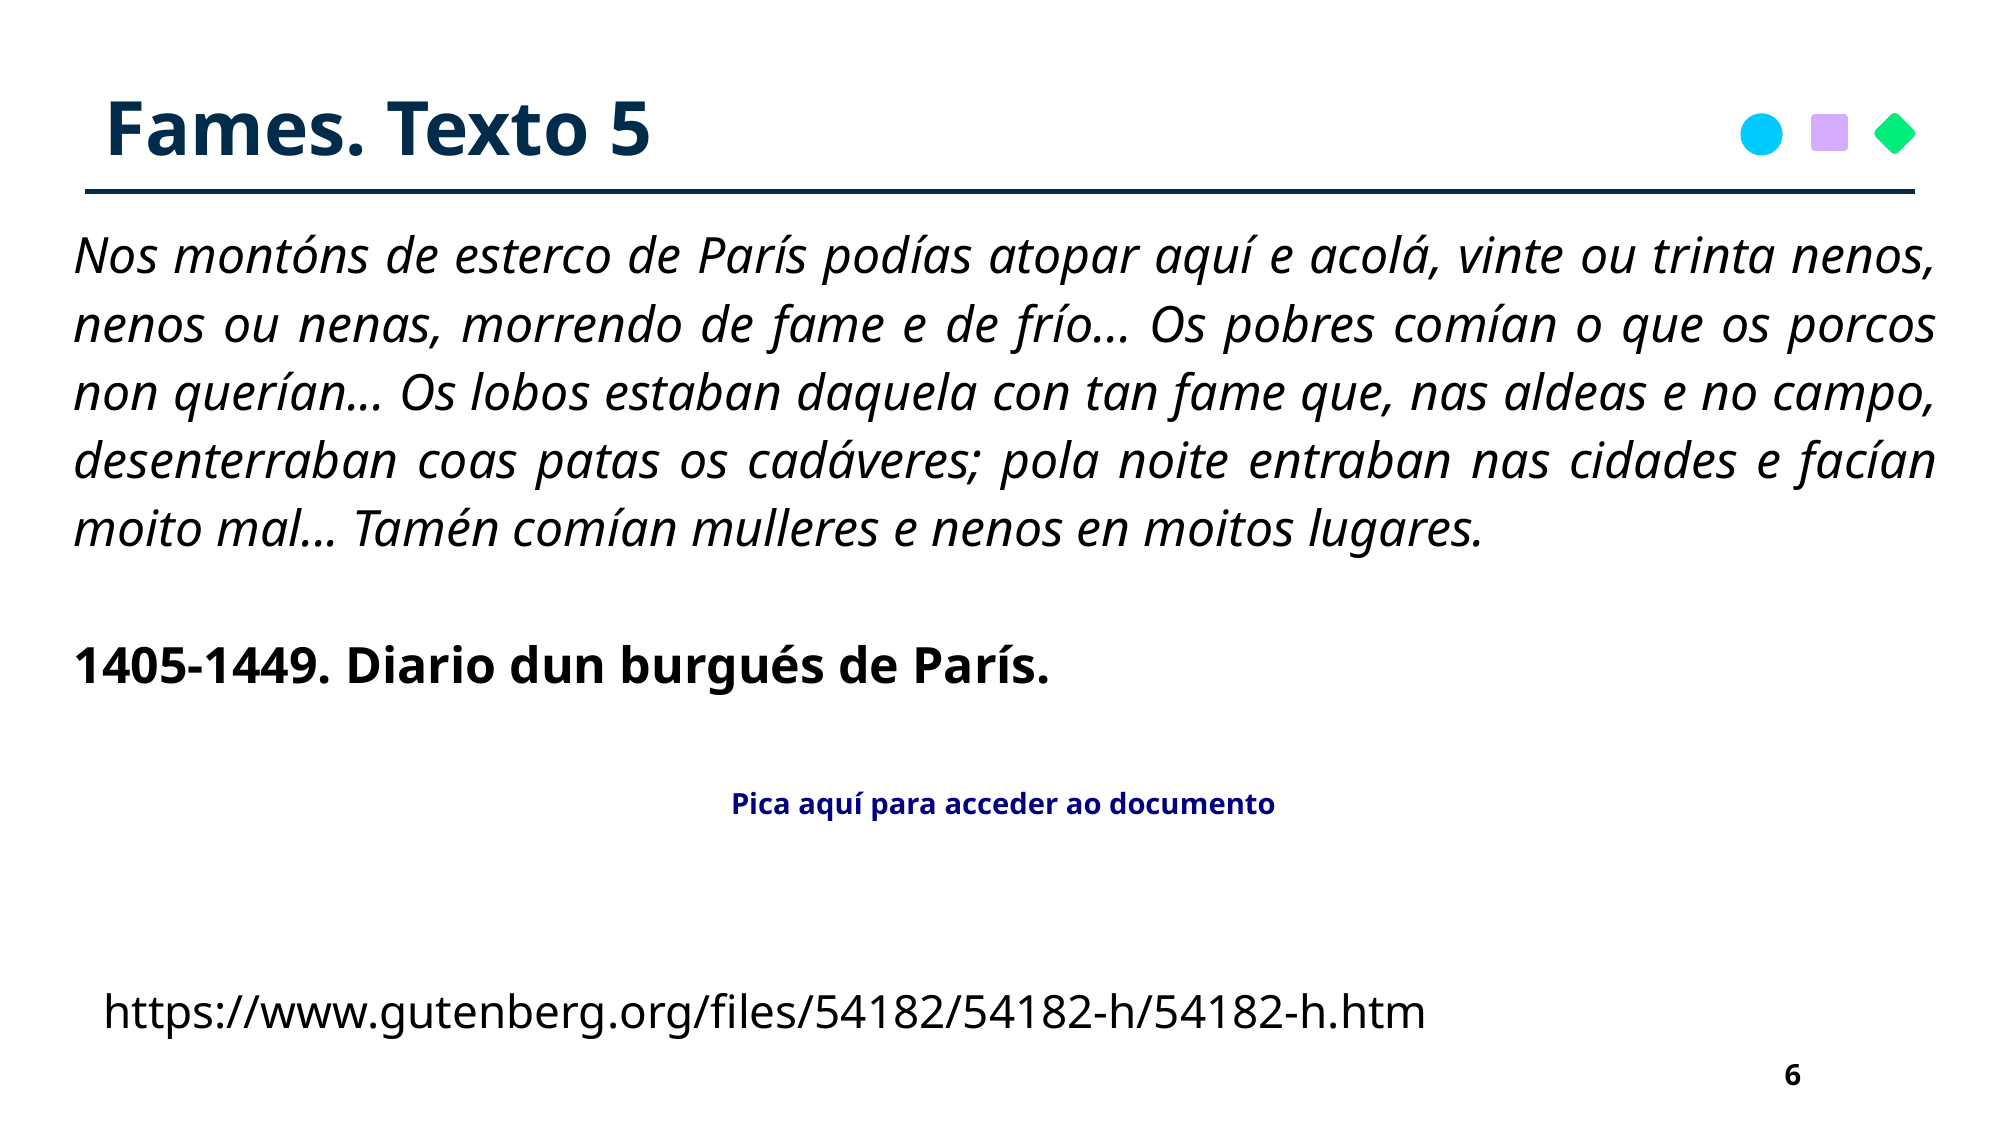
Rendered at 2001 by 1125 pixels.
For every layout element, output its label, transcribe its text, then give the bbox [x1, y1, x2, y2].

text_box https://www.gutenberg.org/files/54182/54182-h/54182-h.htm [88, 979, 1344, 1043]
text_box Nos montóns de esterco de París podías atopar aquí e acolá, vinte ou trinta nenos, nenos ou nenas, morrendo de fame e de frío... Os pobres comían o que os porcos non querían... Os lobos estaban daquela con tan fame que, nas aldeas e no campo, desenterraban coas patas os cadáveres; pola noite entraban nas cidades e facían moito mal... Tamén comían mulleres e nenos en moitos lugares. 1405-1449. Diario dun burgués de París. [59, 268, 1979, 650]
title Fames. Texto 5 [84, 29, 1601, 178]
text_box Pica aquí para acceder ao documento [590, 767, 1417, 838]
